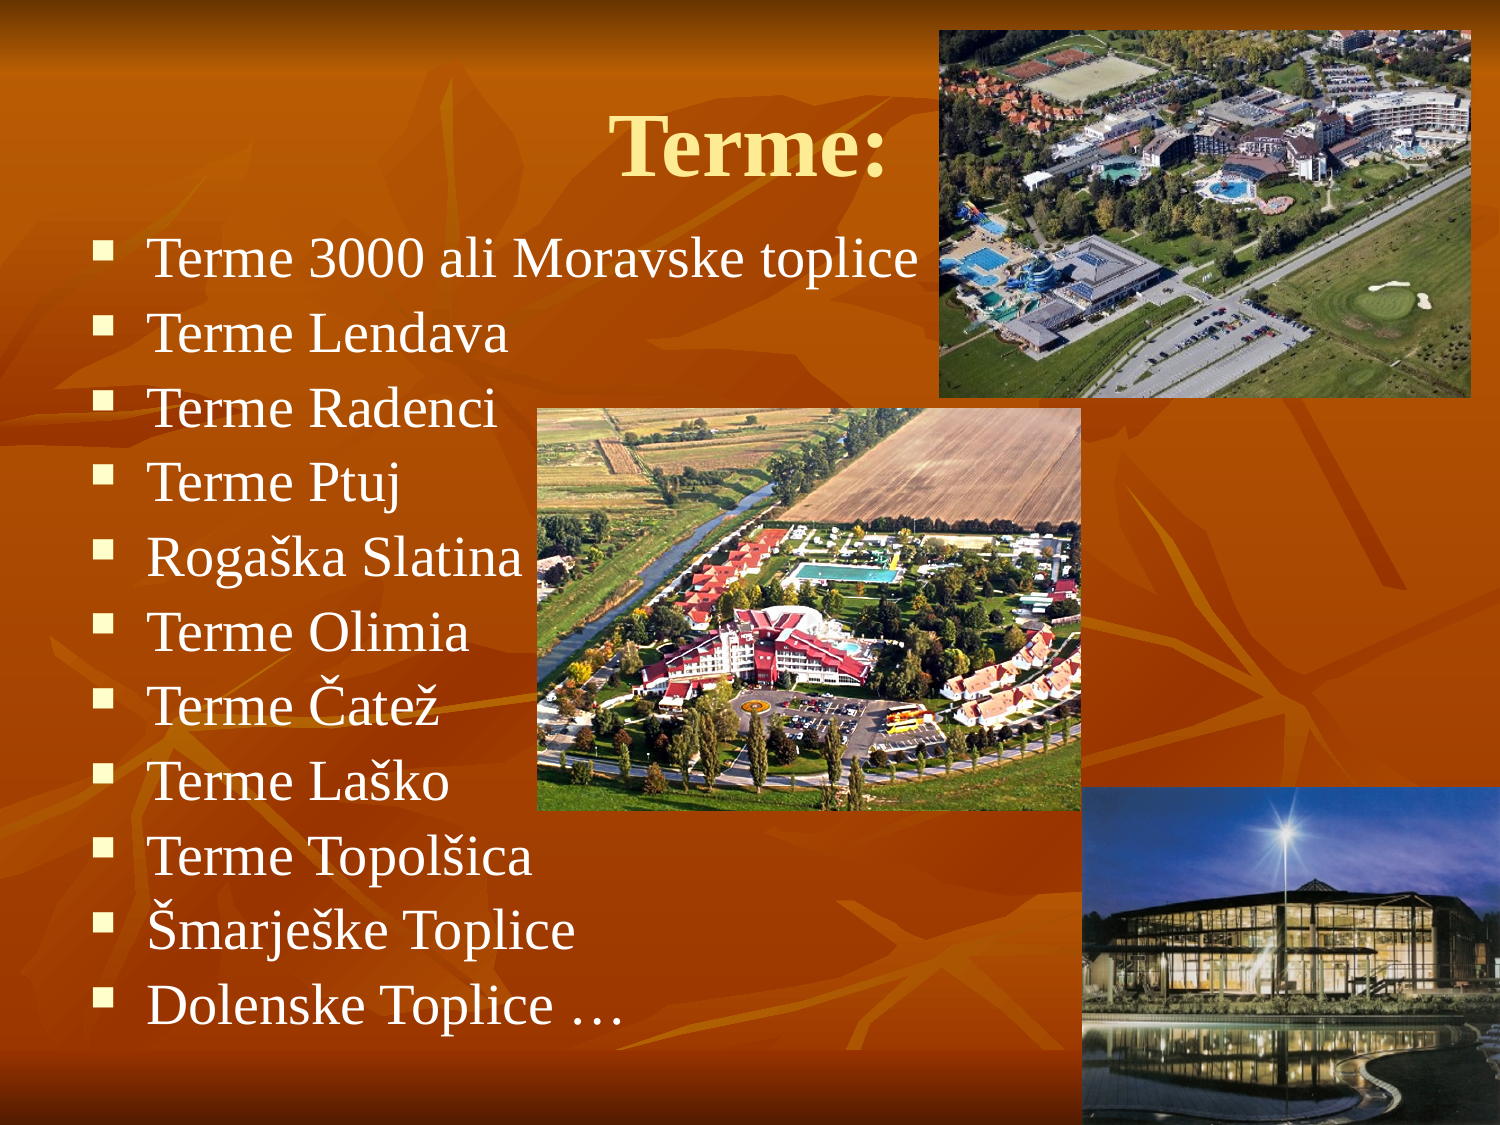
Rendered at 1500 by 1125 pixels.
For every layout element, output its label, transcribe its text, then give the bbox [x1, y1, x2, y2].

picture [537, 408, 1081, 811]
title Terme: [75, 45, 939, 220]
list Terme 3000 ali Moravske toplice Terme Lendava Terme Radenci Terme Ptuj Rogaška Slatina Terme Olimia Terme Čatež Terme Laško Terme Topolšica Šmarješke Toplice Dolenske Toplice … [75, 220, 1425, 1071]
picture [1082, 787, 1500, 1125]
picture [939, 30, 1471, 398]
